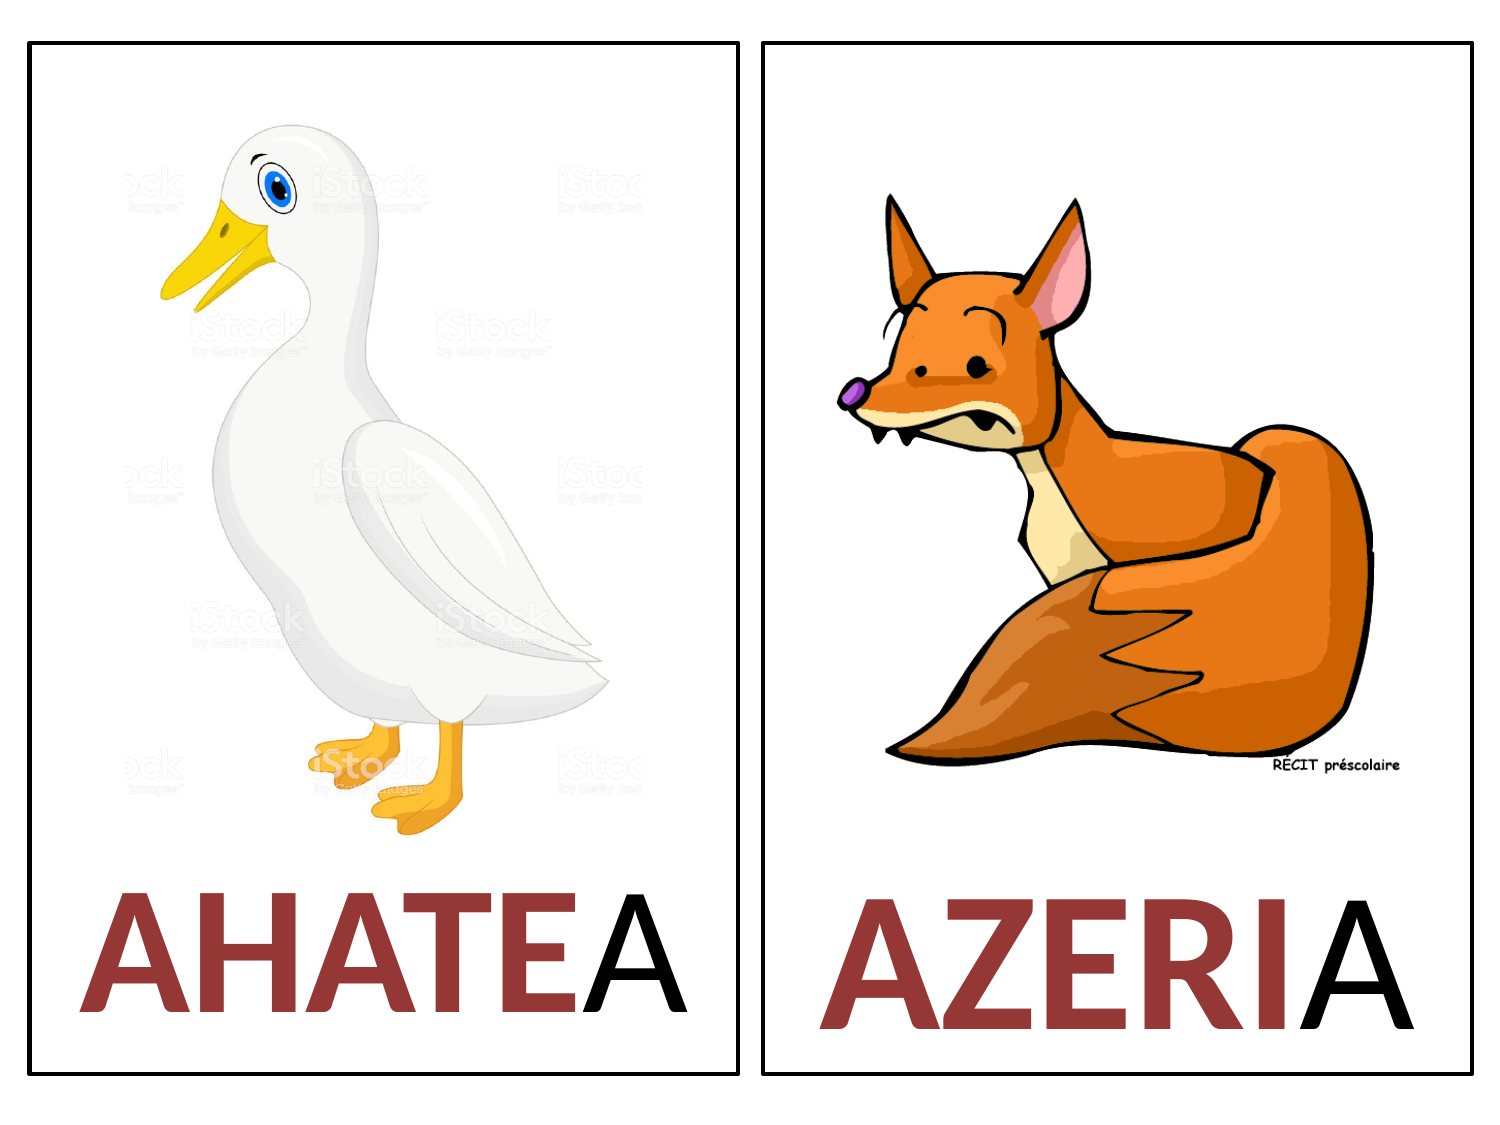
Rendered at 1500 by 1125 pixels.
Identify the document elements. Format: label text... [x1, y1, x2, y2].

text_box AHATEA [64, 822, 704, 1058]
picture [125, 111, 642, 846]
text_box AZERIA [804, 822, 1431, 1078]
picture [785, 184, 1403, 776]
